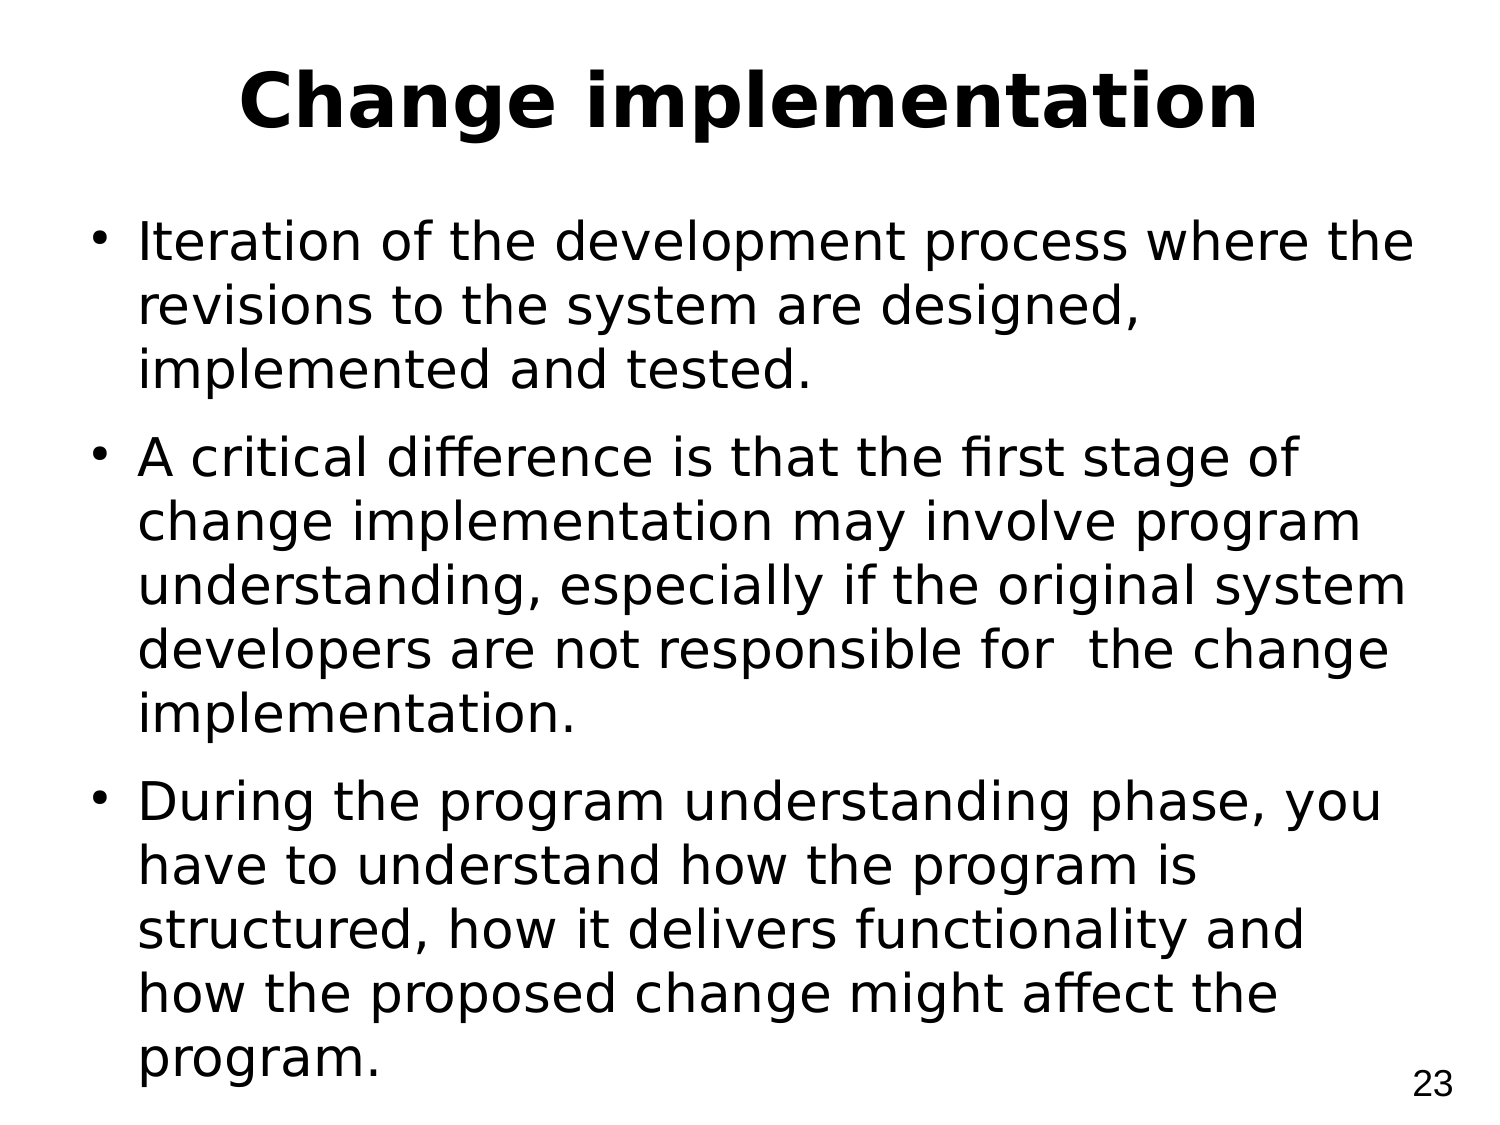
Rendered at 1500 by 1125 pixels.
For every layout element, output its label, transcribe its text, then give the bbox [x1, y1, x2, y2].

title Change implementation [75, 44, 1425, 177]
list Iteration of the development process where the revisions to the system are designed, implemented and tested. A critical difference is that the first stage of change implementation may involve program understanding, especially if the original system developers are not responsible for the change implementation. During the program understanding phase, you have to understand how the program is structured, how it delivers functionality and how the proposed change might affect the program. [75, 206, 1425, 1093]
